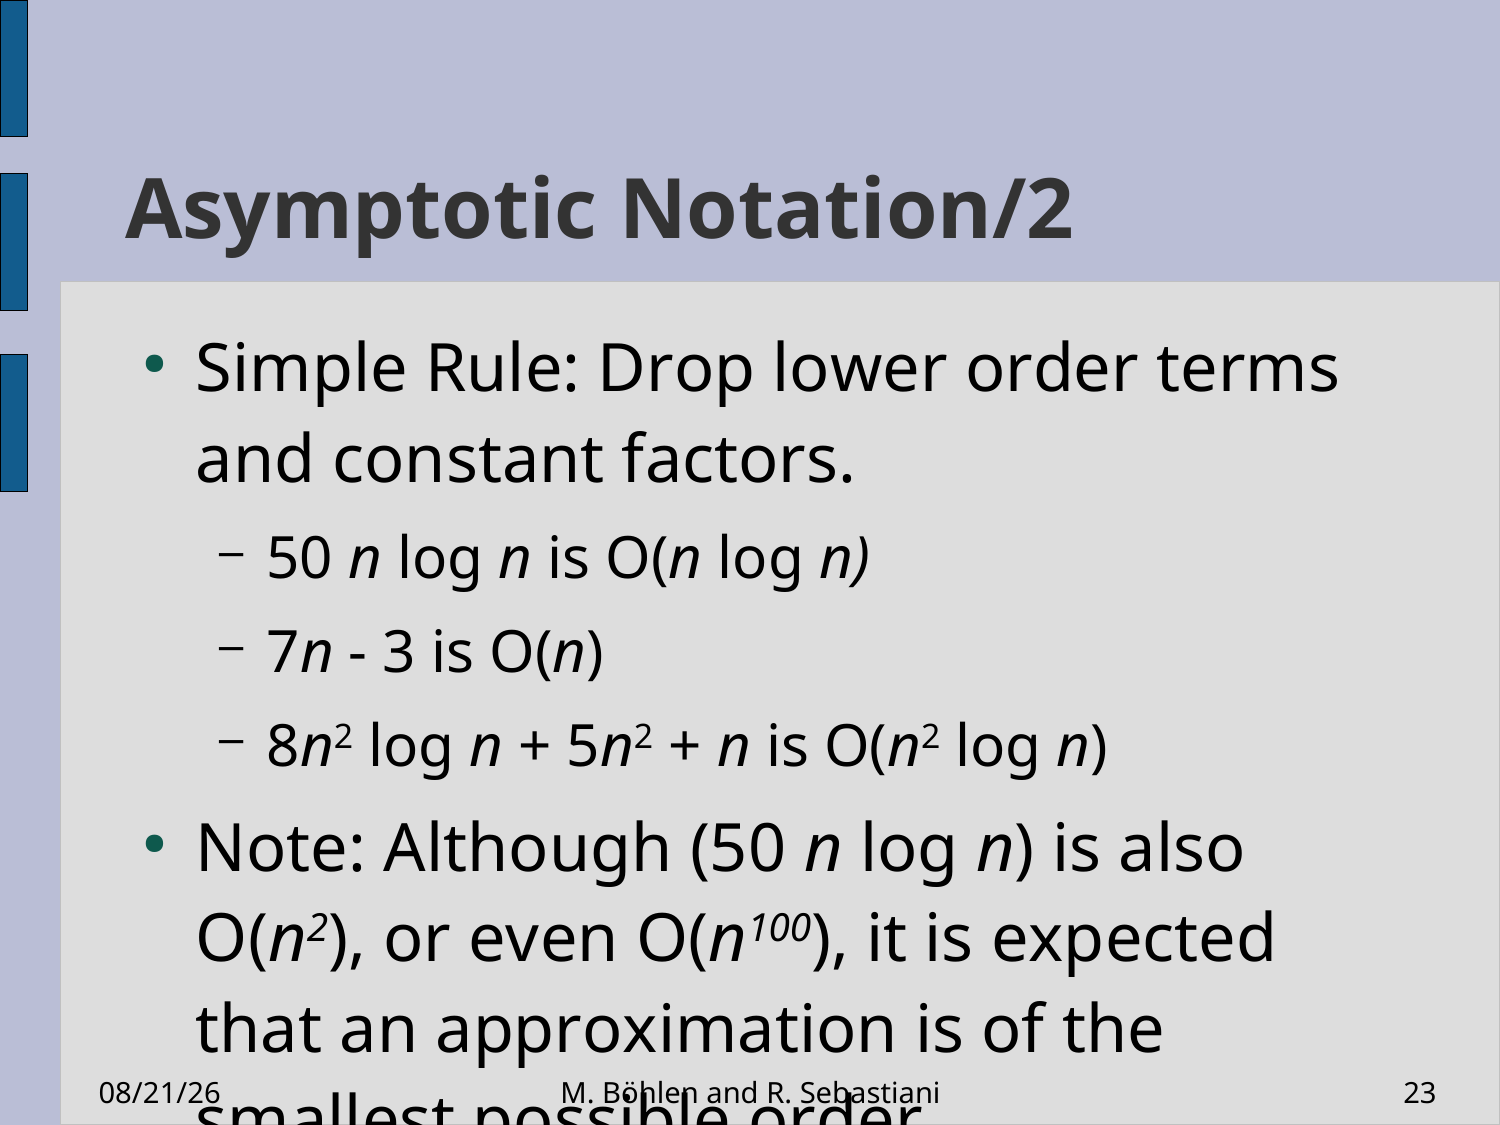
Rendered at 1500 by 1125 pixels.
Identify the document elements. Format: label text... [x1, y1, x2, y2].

list Simple Rule: Drop lower order terms and constant factors. 50 n log n is O(n log n) 7n - 3 is O(n) 8n2 log n + 5n2 + n is O(n2 log n) Note: Although (50 n log n) is also O(n2), or even O(n100), it is expected that an approximation is of the smallest possible order. [110, 312, 1392, 1087]
title Asymptotic Notation/2 [110, 67, 1392, 271]
